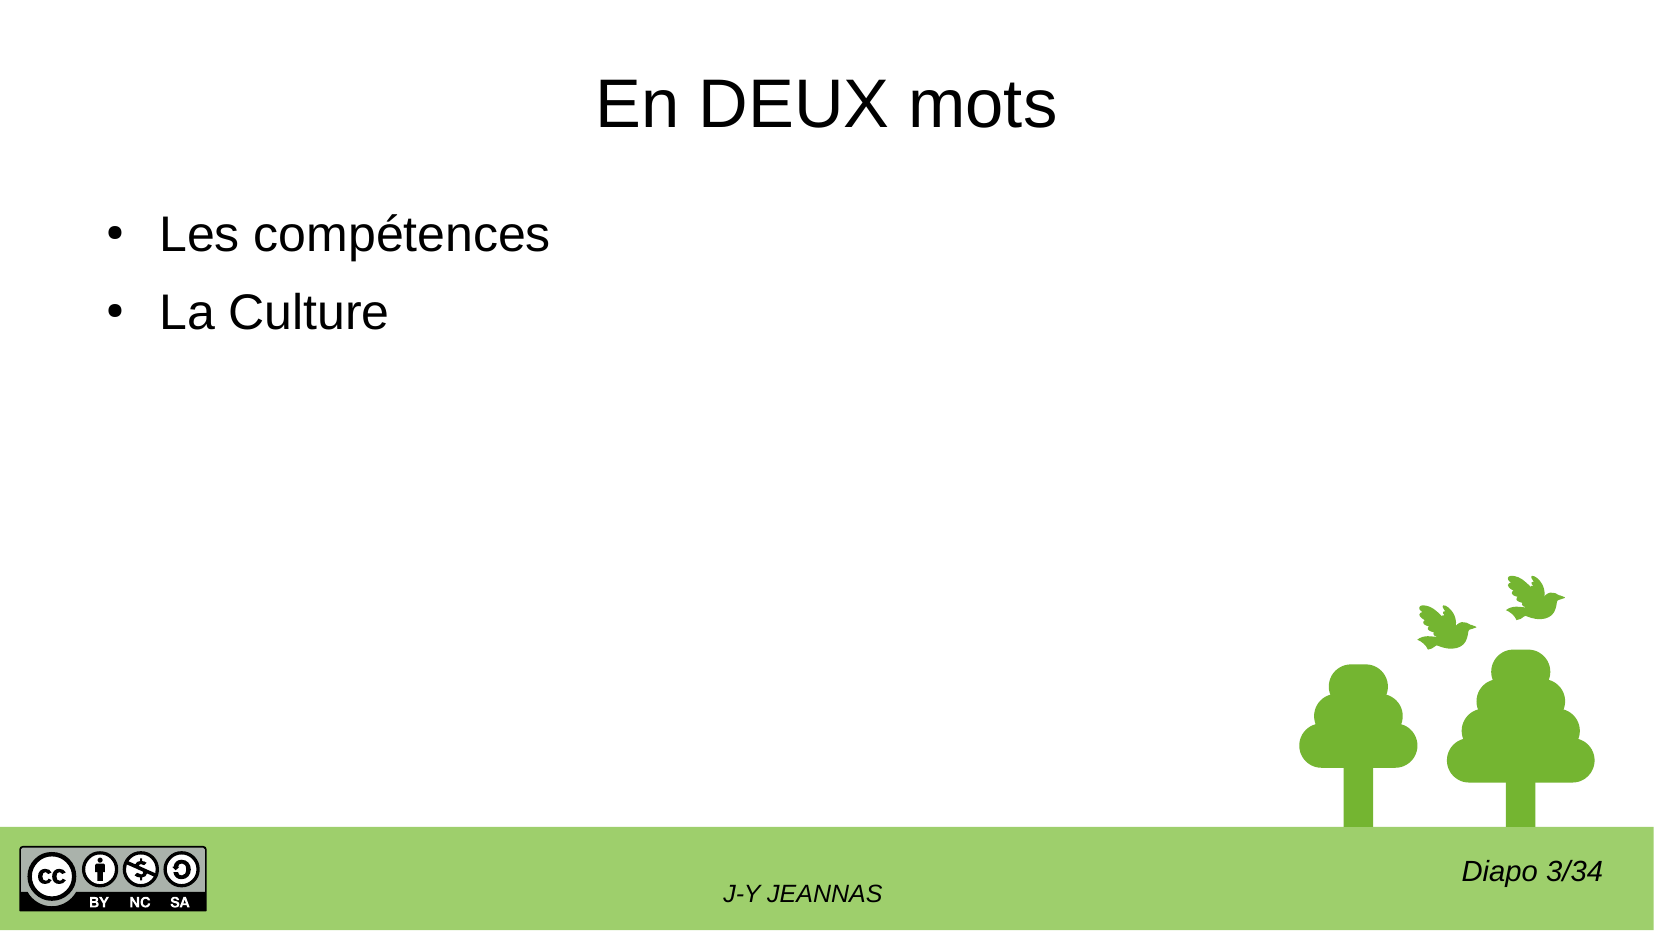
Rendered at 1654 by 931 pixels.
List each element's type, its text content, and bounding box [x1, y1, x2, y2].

title En DEUX mots [88, 29, 1565, 178]
list Les compétences La Culture [88, 206, 1565, 739]
